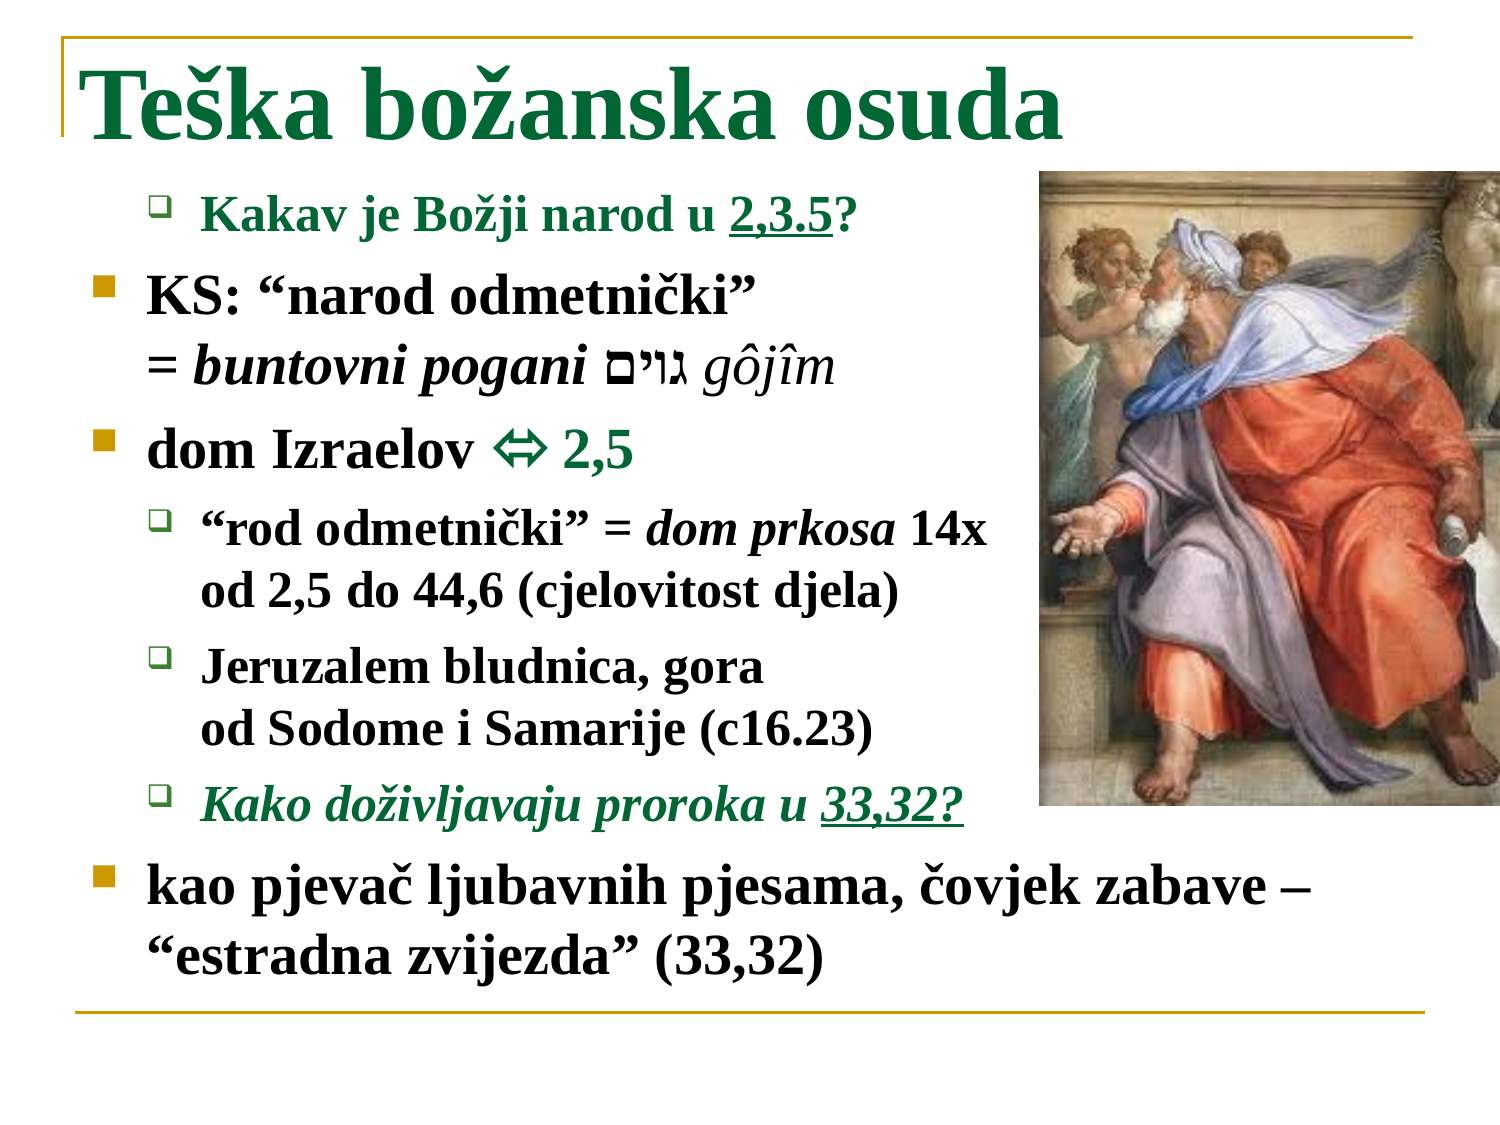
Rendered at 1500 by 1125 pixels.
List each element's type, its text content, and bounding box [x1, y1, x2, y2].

title Teška božanska osuda [63, 27, 1414, 215]
picture [1039, 171, 1500, 806]
list Kakav je Božji narod u 2,3.5? KS: “narod odmetnički” = buntovni pogani גוים gôjîm dom Izraelov  2,5 “rod odmetnički” = dom prkosa 14x od 2,5 do 44,6 (cjelovitost djela) Jeruzalem bludnica, gora od Sodome i Samarije (c16.23) Kako doživljavaju proroka u 33,32? kao pjevač ljubavnih pjesama, čovjek zabave – “estradna zvijezda” (33,32) [75, 171, 1389, 1006]
